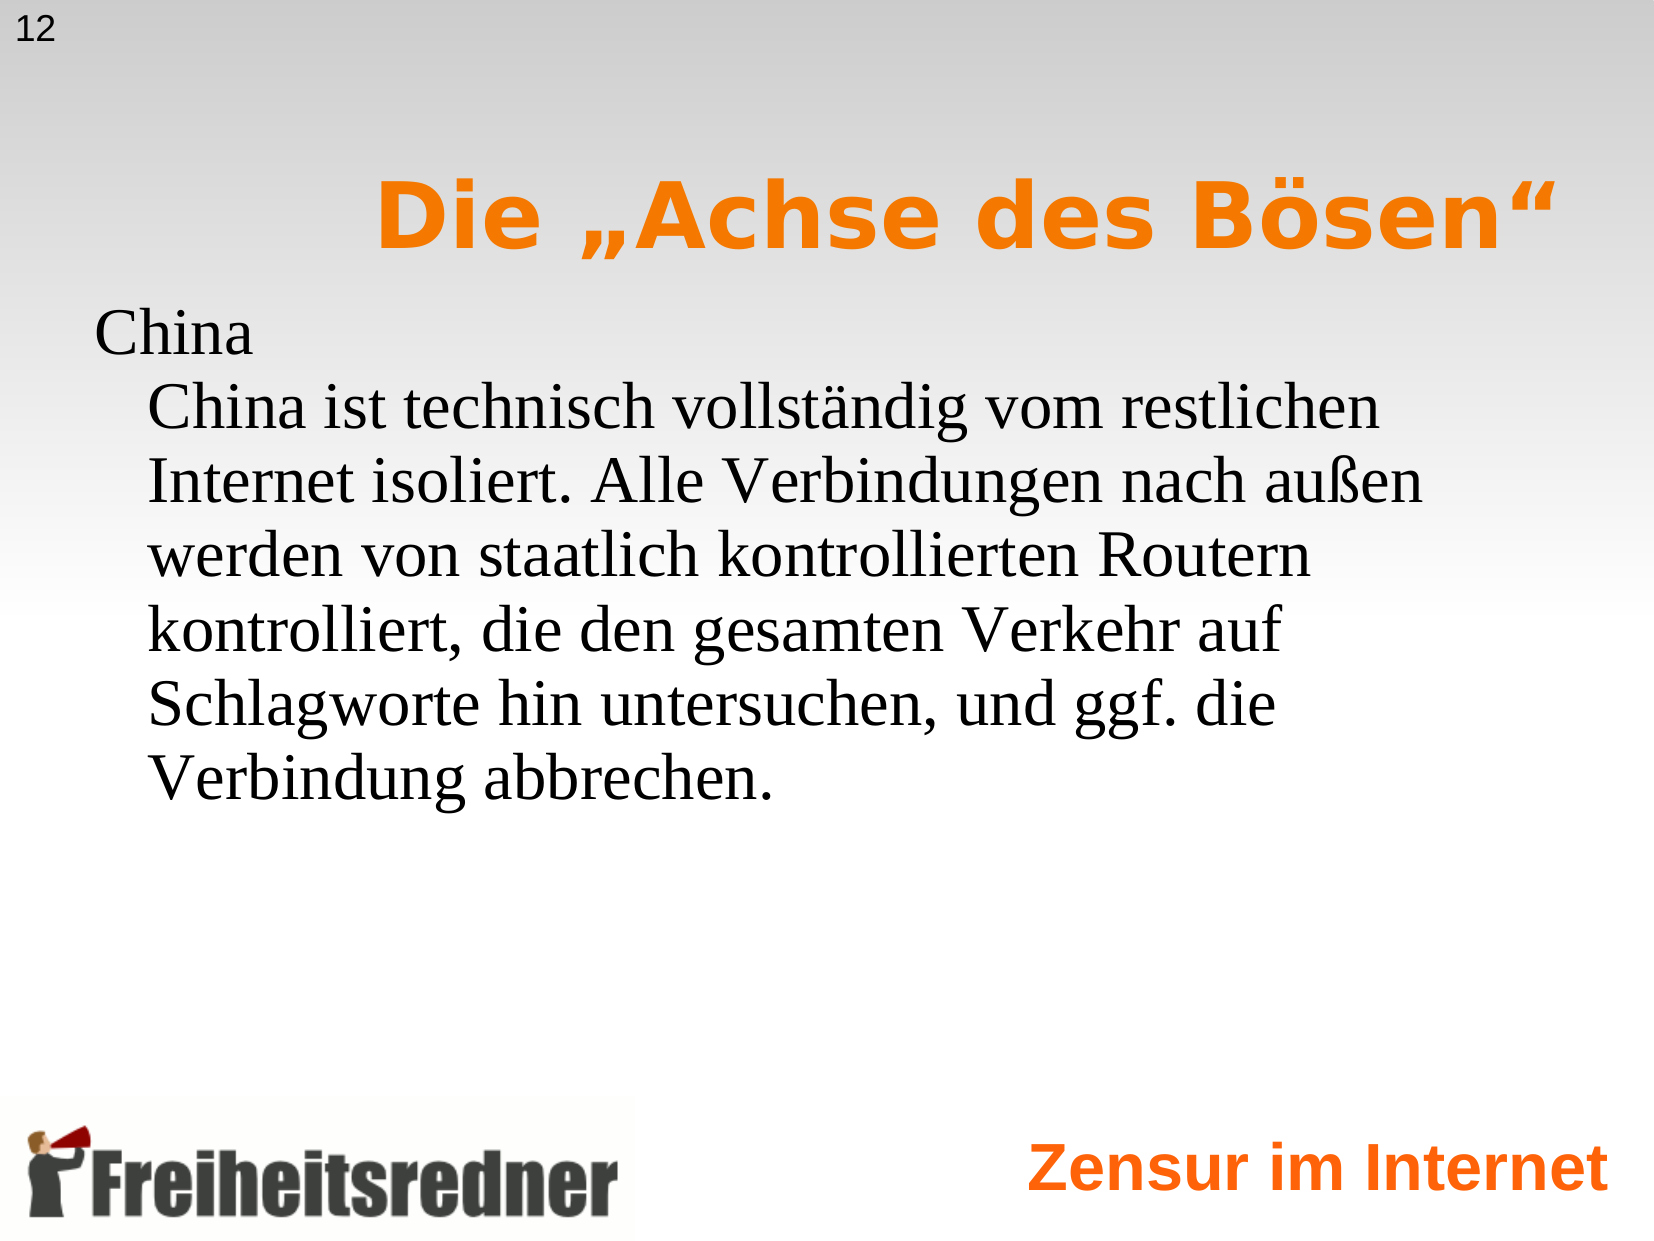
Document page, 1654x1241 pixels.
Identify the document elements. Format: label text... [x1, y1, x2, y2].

picture [0, 1096, 635, 1241]
title Die „Achse des Bösen“ [76, 163, 1565, 271]
list China China ist technisch vollständig vom restlichen Internet isoliert. Alle Verbindungen nach außen werden von staatlich kontrollierten Routern kontrolliert, die den gesamten Verkehr auf Schlagworte hin untersuchen, und ggf. die Verbindung abbrechen. [76, 295, 1565, 1099]
